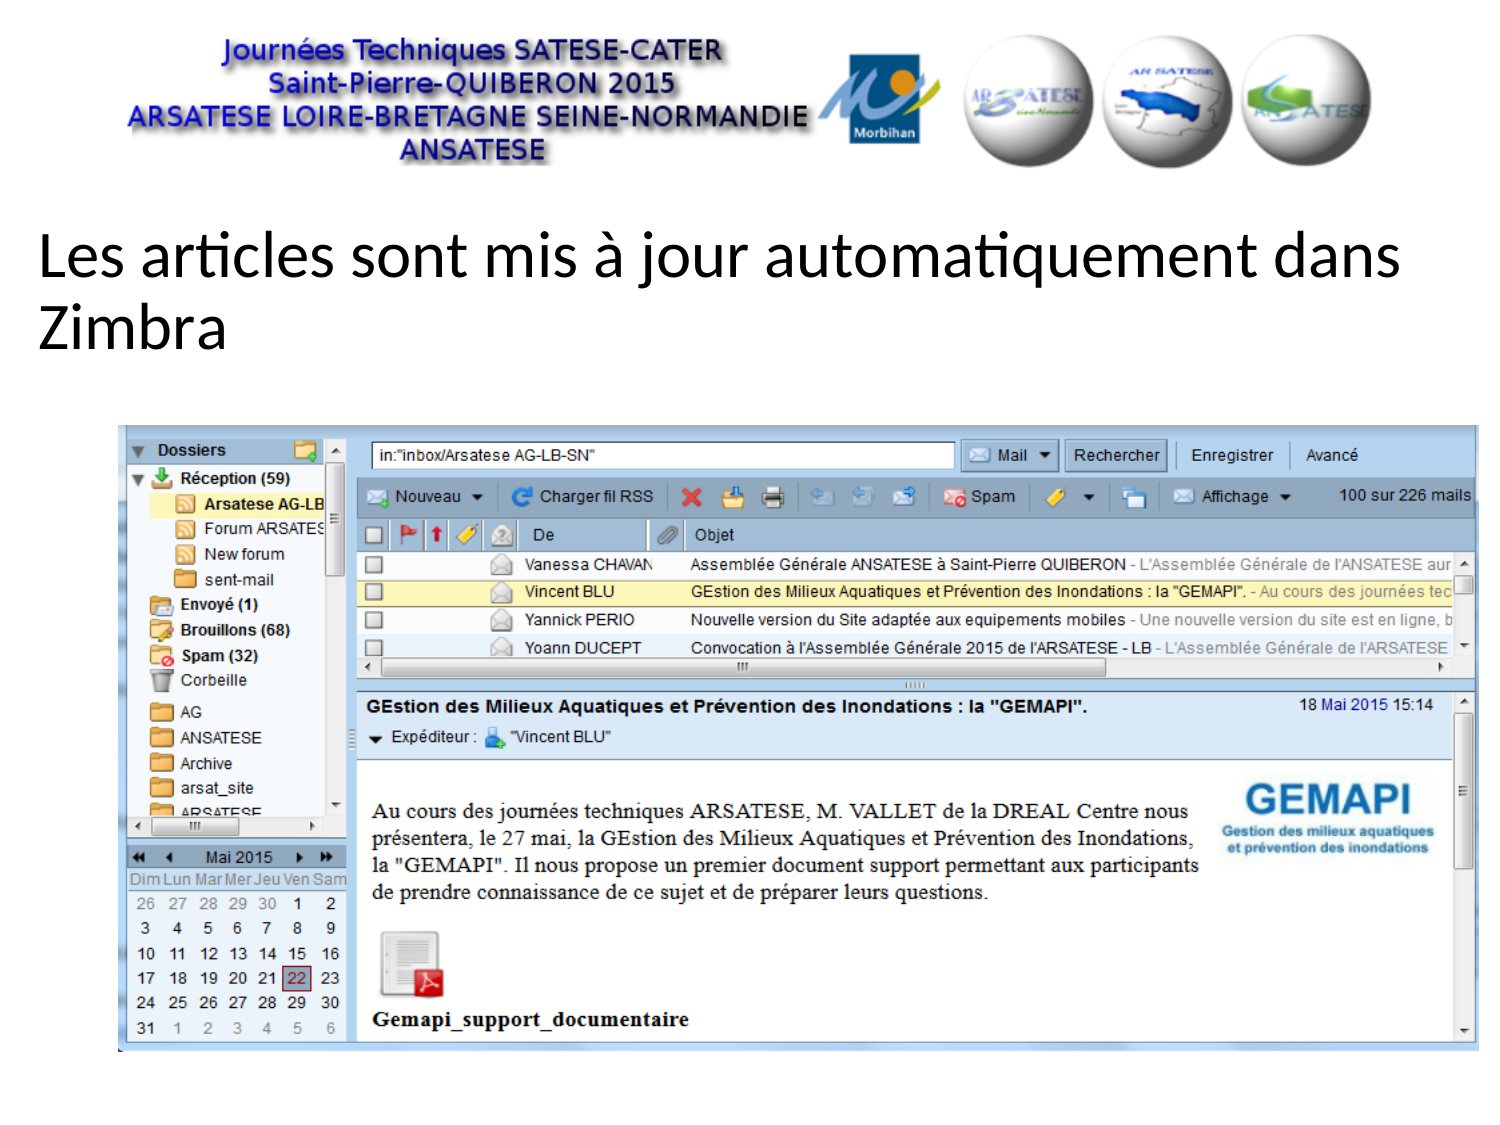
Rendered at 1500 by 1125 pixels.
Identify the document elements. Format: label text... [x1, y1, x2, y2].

picture [123, 30, 1389, 174]
text_box Les articles sont mis à jour automatiquement dans Zimbra [23, 212, 1477, 380]
picture [118, 425, 1479, 1052]
